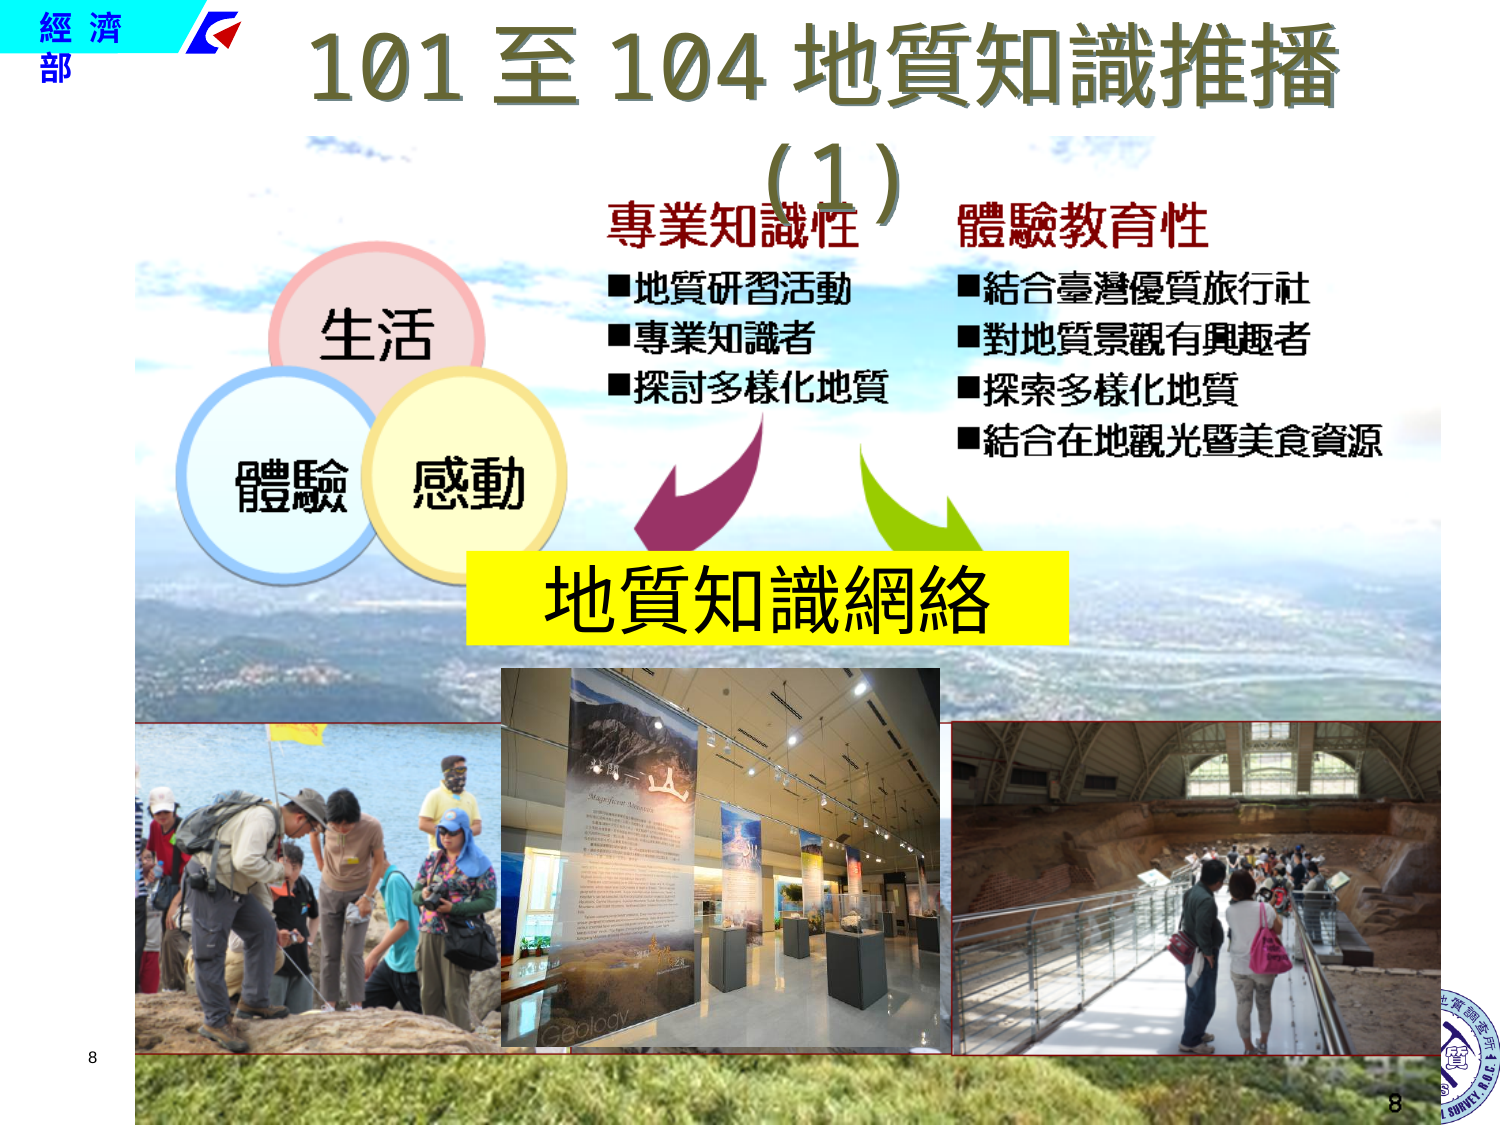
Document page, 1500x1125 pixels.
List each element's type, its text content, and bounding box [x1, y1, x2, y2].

title 地質知識網絡 [466, 550, 1070, 646]
text_box 101至104地質知識推播(1) [242, 0, 1424, 236]
picture [135, 136, 1500, 1125]
